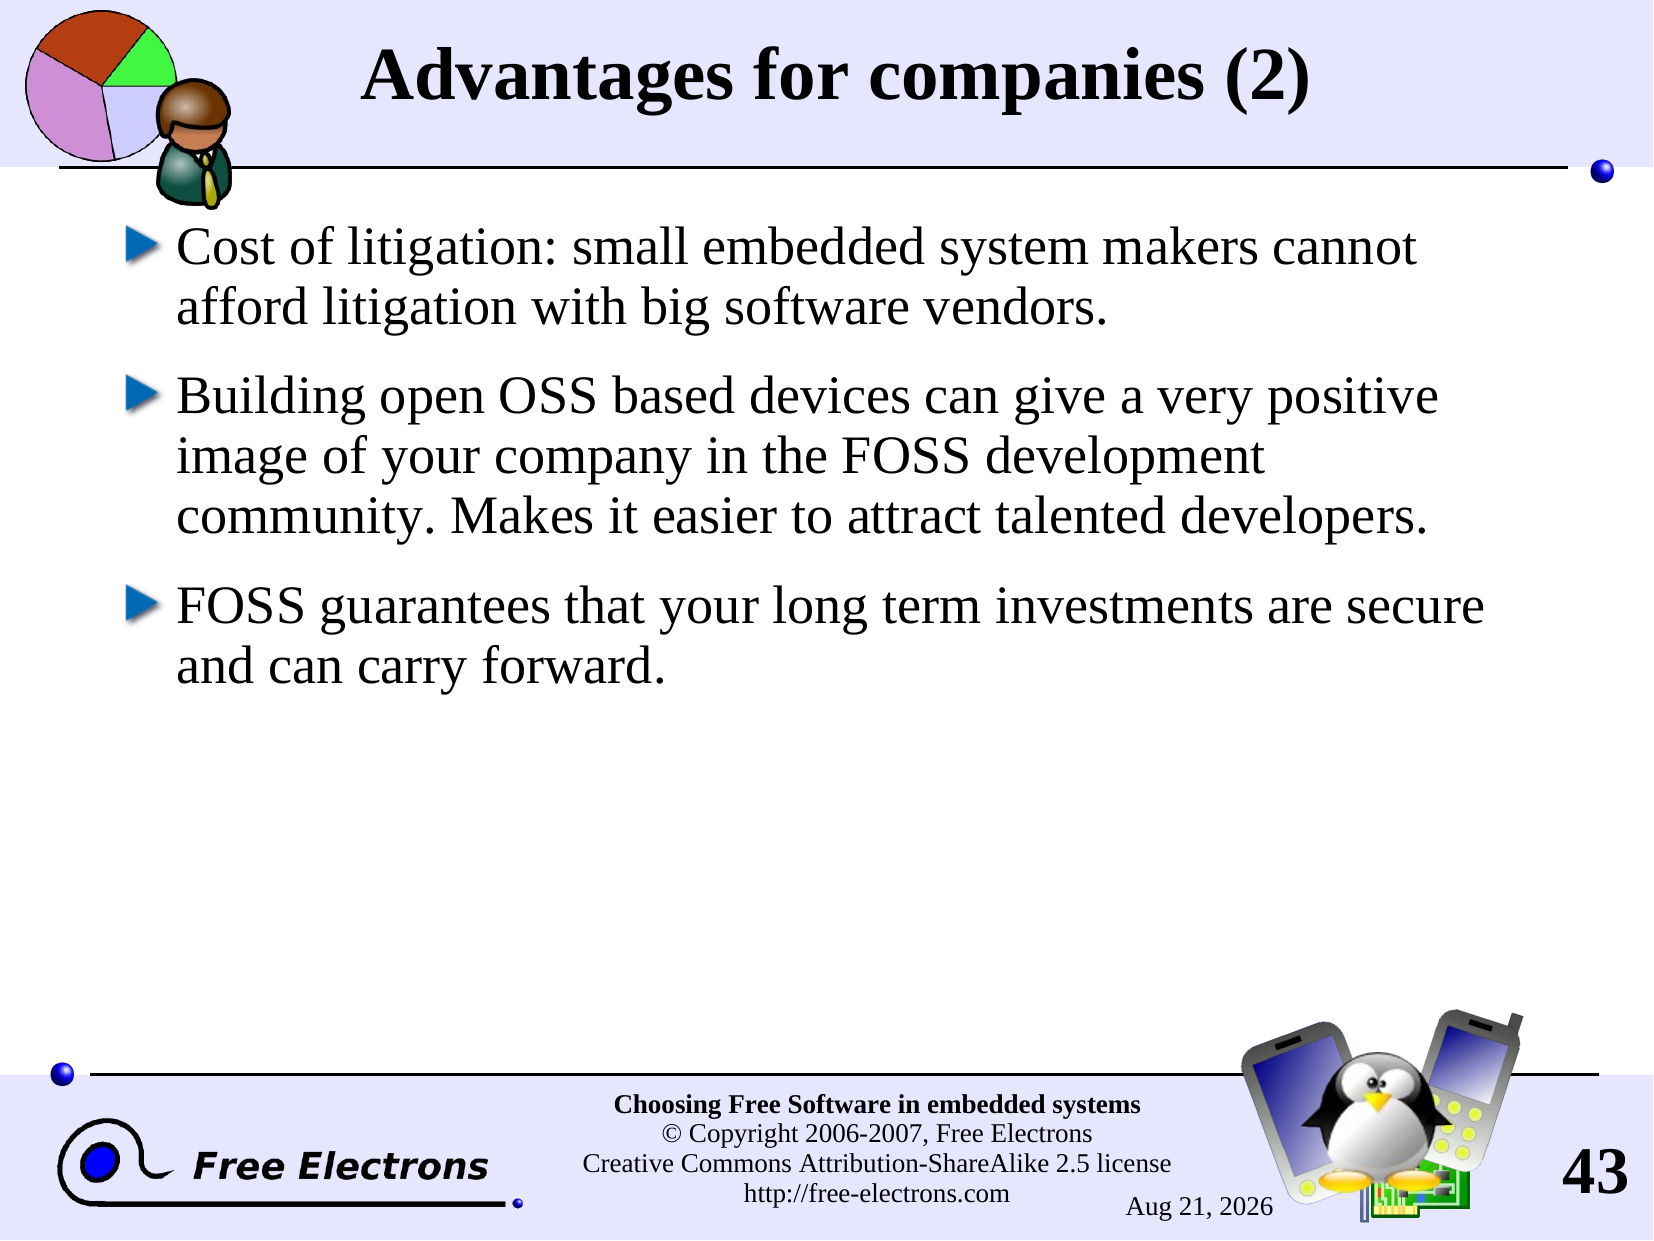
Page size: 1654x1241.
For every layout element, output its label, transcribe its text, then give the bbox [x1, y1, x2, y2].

title Advantages for companies (2) [232, 25, 1604, 124]
picture [25, 10, 232, 210]
list Cost of litigation: small embedded system makers cannot afford litigation with big software vendors. Building open OSS based devices can give a very positive image of your company in the FOSS development community. Makes it easier to attract talented developers. FOSS guarantees that your long term investments are secure and can carry forward. [105, 216, 1518, 1066]
picture [50, 1107, 527, 1216]
picture [1231, 1007, 1538, 1240]
